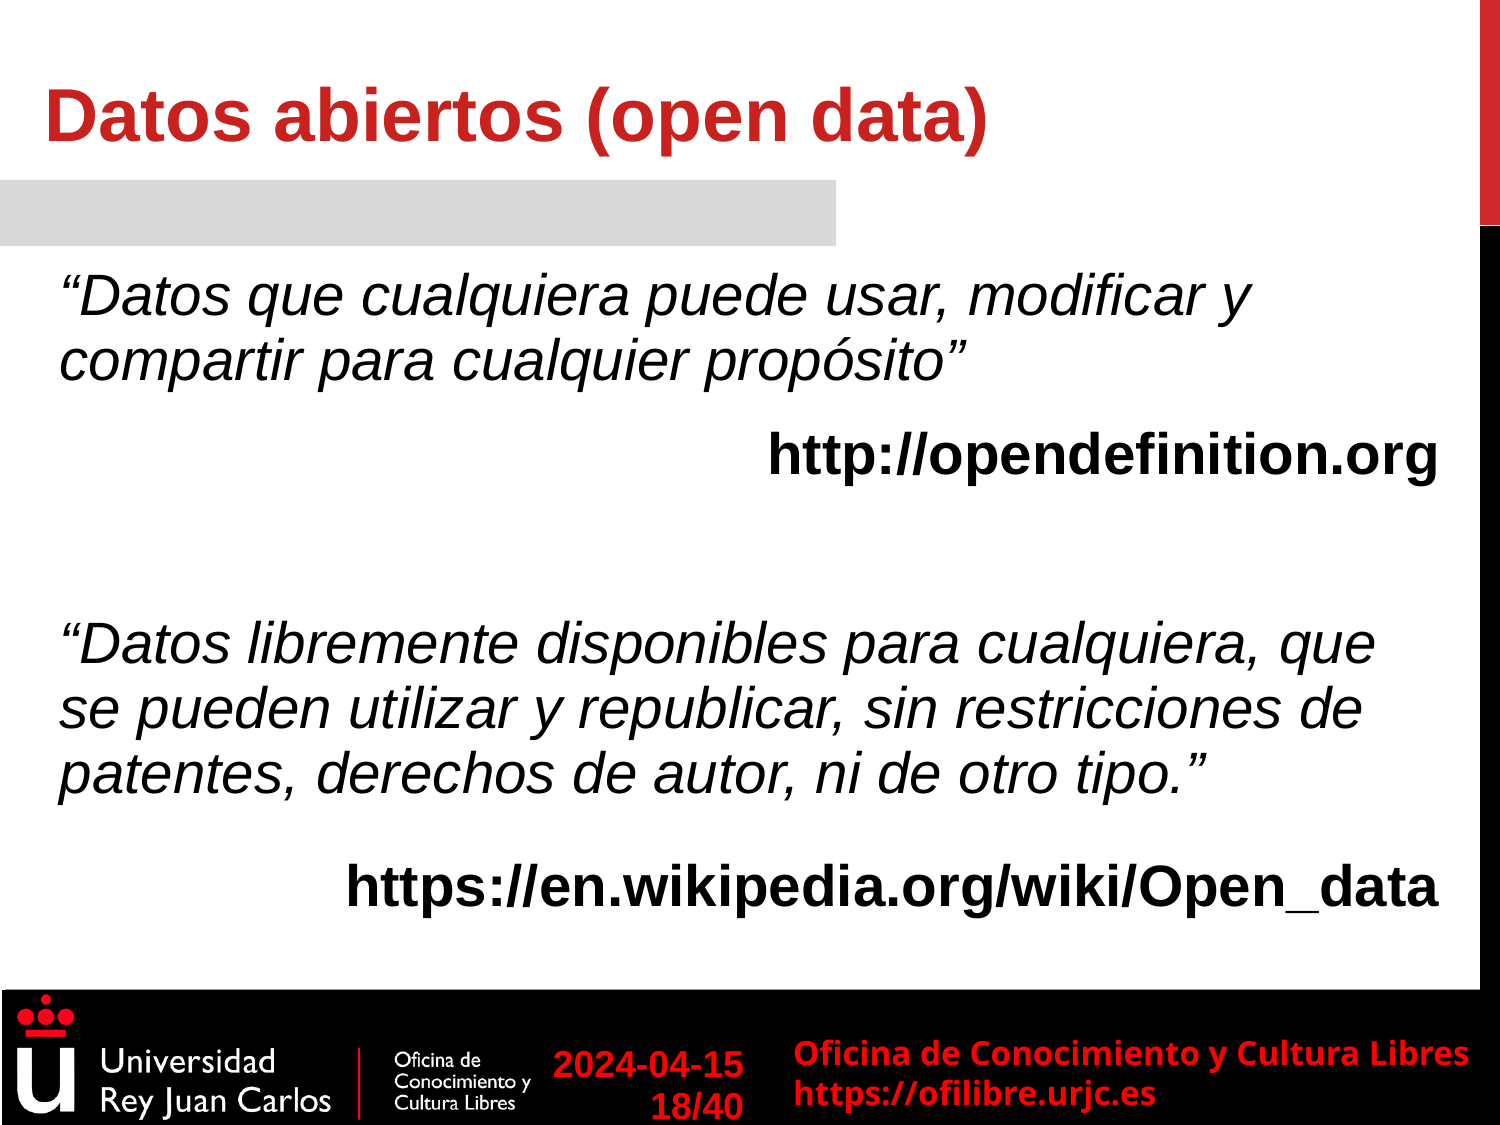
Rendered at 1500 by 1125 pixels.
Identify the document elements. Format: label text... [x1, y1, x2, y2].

title [75, 15, 1425, 172]
picture [17, 994, 531, 1120]
text_box Datos abiertos (open data) [30, 66, 1291, 249]
text_box “Datos que cualquiera puede usar, modificar y compartir para cualquier propósito” http://opendefinition.org “Datos libremente disponibles para cualquiera, que se pueden utilizar y republicar, sin restricciones de patentes, derechos de autor, ni de otro tipo.” https://en.wikipedia.org/wiki/Open_data [45, 254, 1456, 926]
